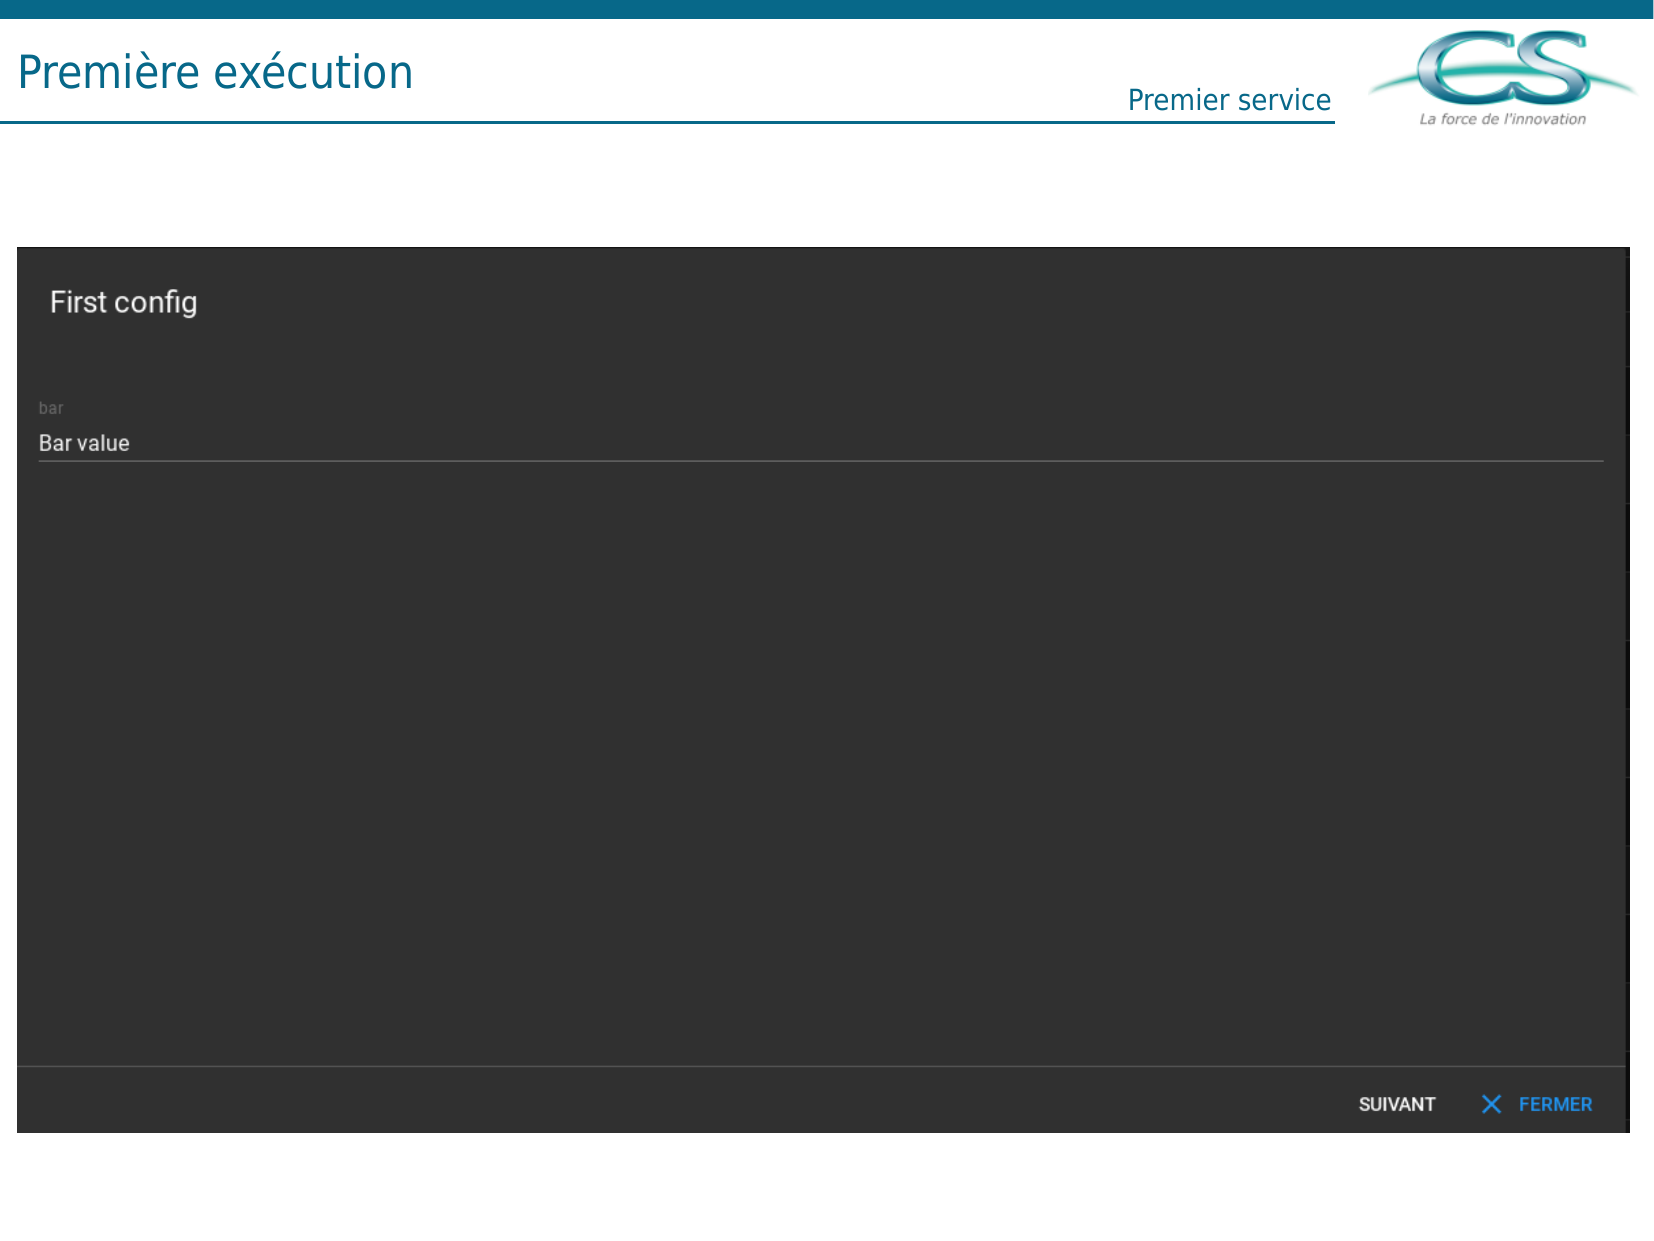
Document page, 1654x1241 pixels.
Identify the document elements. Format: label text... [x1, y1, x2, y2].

picture [1368, 28, 1642, 128]
picture [17, 247, 1630, 1133]
title Première exécution [17, 46, 1368, 106]
text_box Premier service [1116, 71, 1359, 164]
